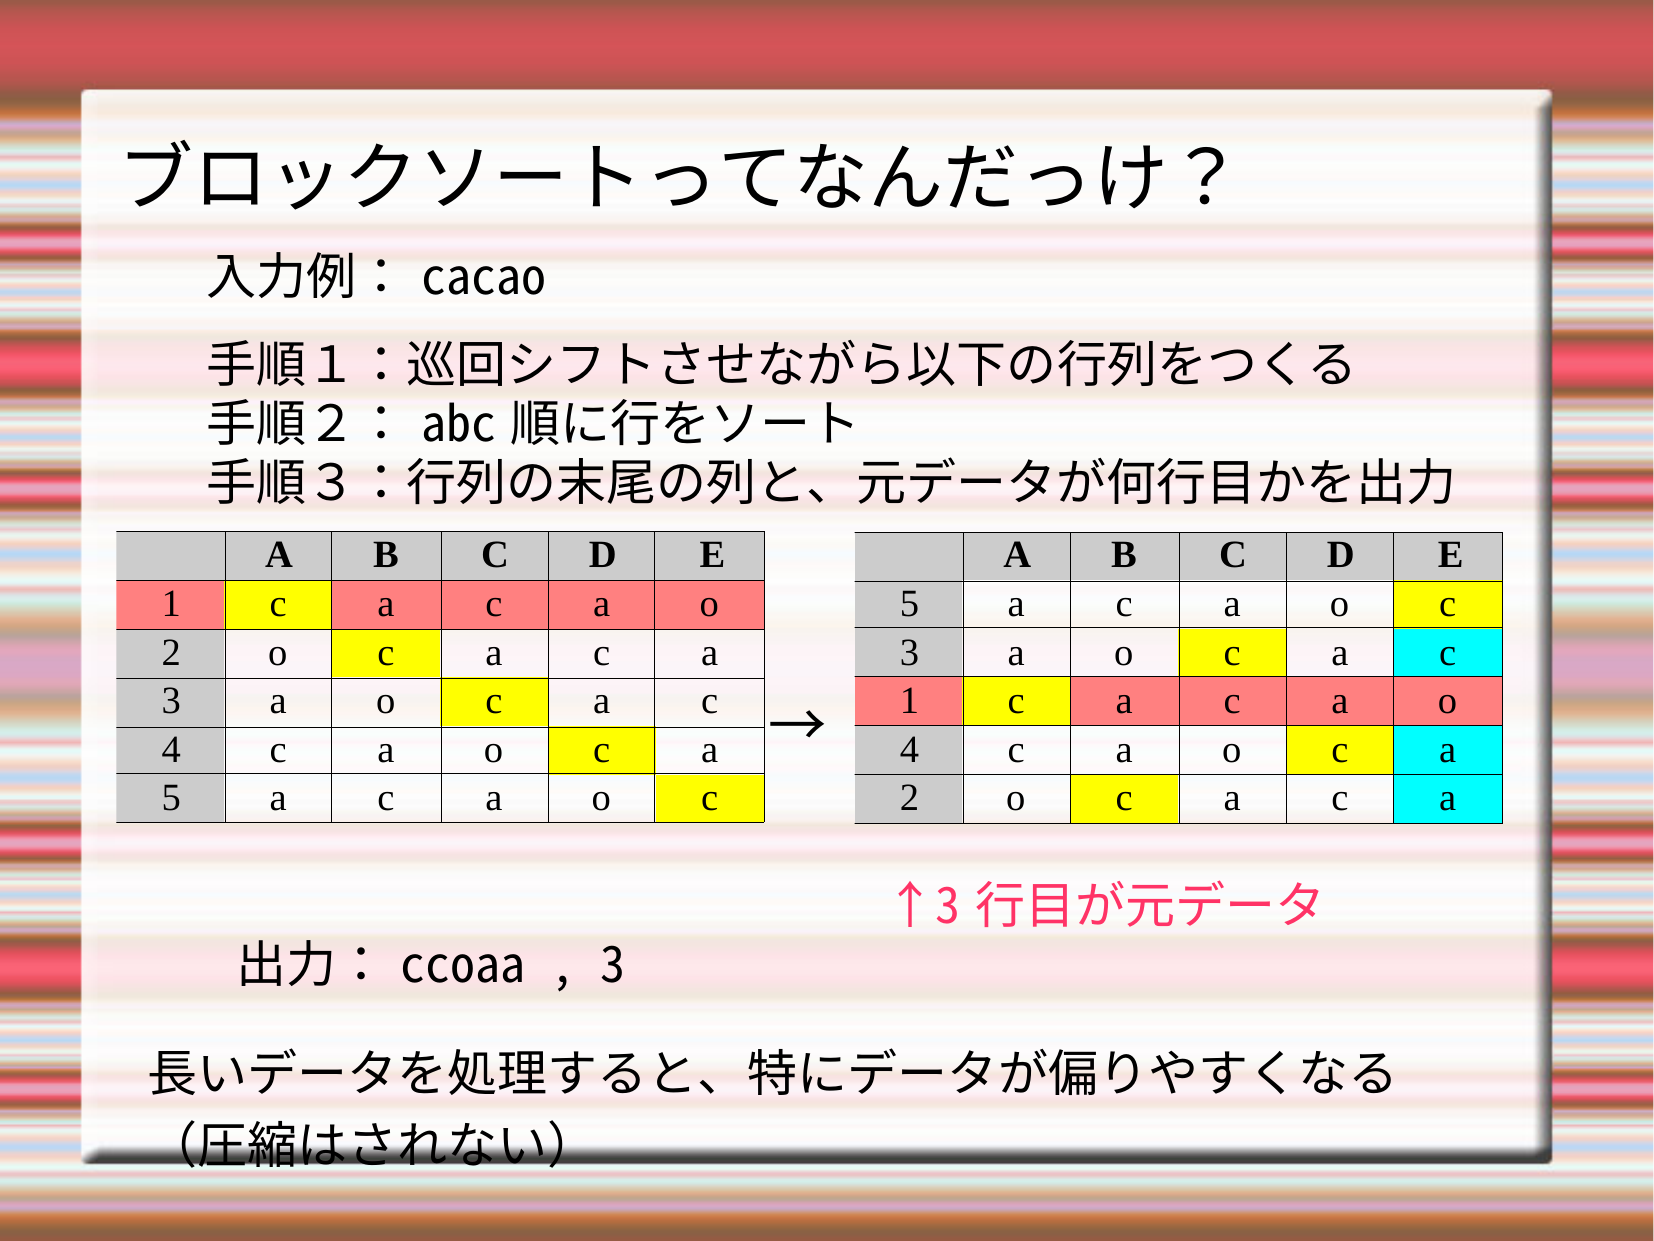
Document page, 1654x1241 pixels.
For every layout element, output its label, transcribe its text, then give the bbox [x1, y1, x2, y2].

picture [261, 434, 274, 442]
text_box 手順１：巡回シフトさせながら以下の行列をつくる [206, 324, 1418, 375]
picture [464, 375, 498, 380]
text_box ↑3行目が元データ [885, 865, 1506, 916]
text_box 手順２：abc順に行をソート [206, 383, 1388, 434]
picture [1383, 493, 1397, 497]
picture [1038, 375, 1067, 383]
picture [815, 375, 833, 383]
picture [1365, 493, 1379, 497]
picture [1119, 375, 1149, 383]
picture [520, 375, 578, 383]
picture [834, 375, 892, 383]
picture [650, 434, 677, 442]
text_box 入力例：cacao [206, 236, 1359, 287]
picture [776, 375, 787, 381]
text_box → [768, 679, 827, 738]
picture [889, 493, 900, 500]
picture [1153, 375, 1174, 383]
picture [277, 375, 415, 383]
picture [515, 434, 528, 442]
picture [321, 493, 338, 497]
picture [1070, 375, 1093, 383]
picture [670, 375, 727, 383]
picture [678, 434, 732, 442]
picture [433, 434, 458, 442]
text_box 手順３：行列の末尾の列と、元データが何行目かを出力 [206, 442, 1654, 493]
picture [789, 375, 814, 383]
picture [1325, 375, 1336, 381]
text_box ブロックソートってなんだっけ？ [118, 118, 1388, 194]
picture [461, 434, 484, 442]
picture [418, 375, 460, 383]
picture [480, 434, 514, 442]
picture [948, 375, 978, 383]
picture [233, 434, 260, 442]
picture [627, 375, 671, 383]
picture [502, 375, 526, 383]
picture [261, 375, 274, 383]
picture [572, 434, 620, 442]
text_box 出力：ccoaa , 3 [236, 924, 886, 975]
picture [0, 0, 1654, 1241]
picture [1218, 493, 1244, 497]
picture [889, 375, 932, 383]
picture [573, 375, 623, 383]
picture [729, 434, 827, 442]
picture [982, 375, 1042, 383]
picture [1286, 375, 1325, 383]
picture [623, 434, 646, 442]
picture [277, 434, 429, 442]
picture [531, 434, 568, 442]
text_box 長いデータを処理すると、特にデータが偏りやすくなる （圧縮はされない） [147, 1033, 1536, 1134]
picture [1175, 375, 1287, 383]
picture [930, 375, 949, 383]
picture [233, 375, 260, 383]
picture [1097, 375, 1121, 383]
picture [723, 375, 775, 383]
picture [428, 434, 438, 438]
chart [116, 512, 1506, 827]
